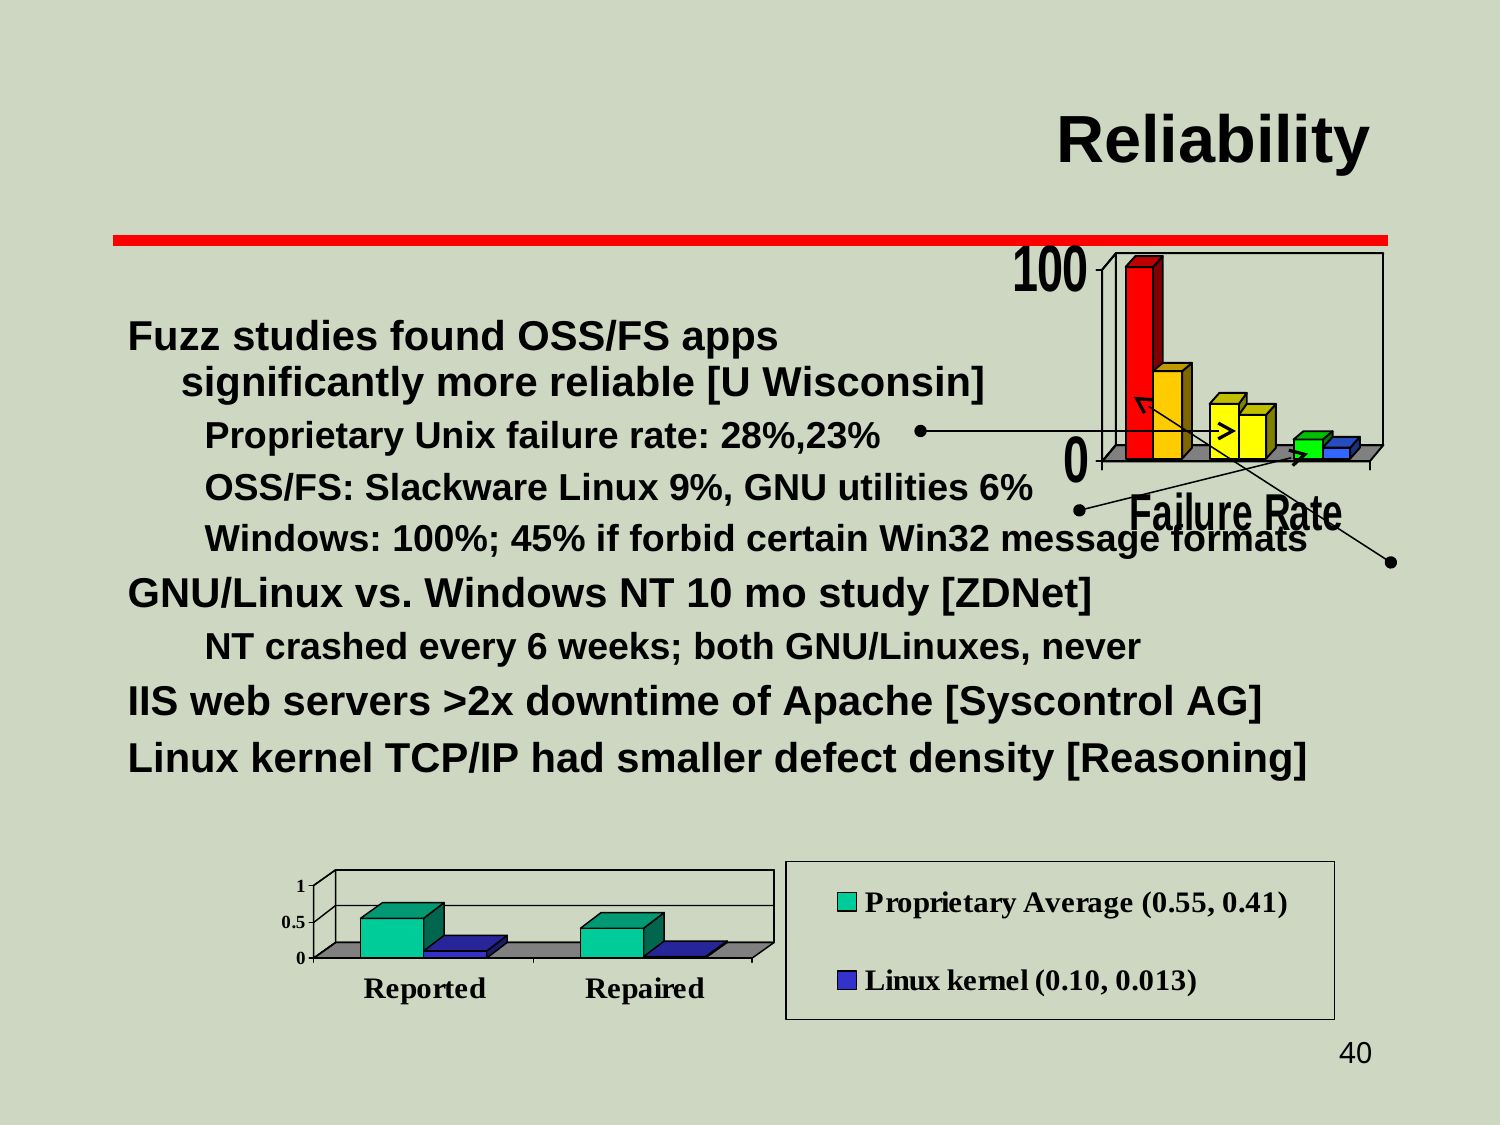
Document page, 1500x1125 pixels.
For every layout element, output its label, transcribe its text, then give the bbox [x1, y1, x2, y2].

list Fuzz studies found OSS/FS apps significantly more reliable [U Wisconsin] Proprietary Unix failure rate: 28%,23% OSS/FS: Slackware Linux 9%, GNU utilities 6% Windows: 100%; 45% if forbid certain Win32 message formats GNU/Linux vs. Windows NT 10 mo study [ZDNet] NT crashed every 6 weeks; both GNU/Linuxes, never IIS web servers >2x downtime of Apache [Syscontrol AG] Linux kernel TCP/IP had smaller defect density [Reasoning] [110, 312, 1391, 1038]
title Reliability [90, 64, 1372, 215]
chart [55, 847, 1372, 1038]
chart [920, 168, 1466, 602]
